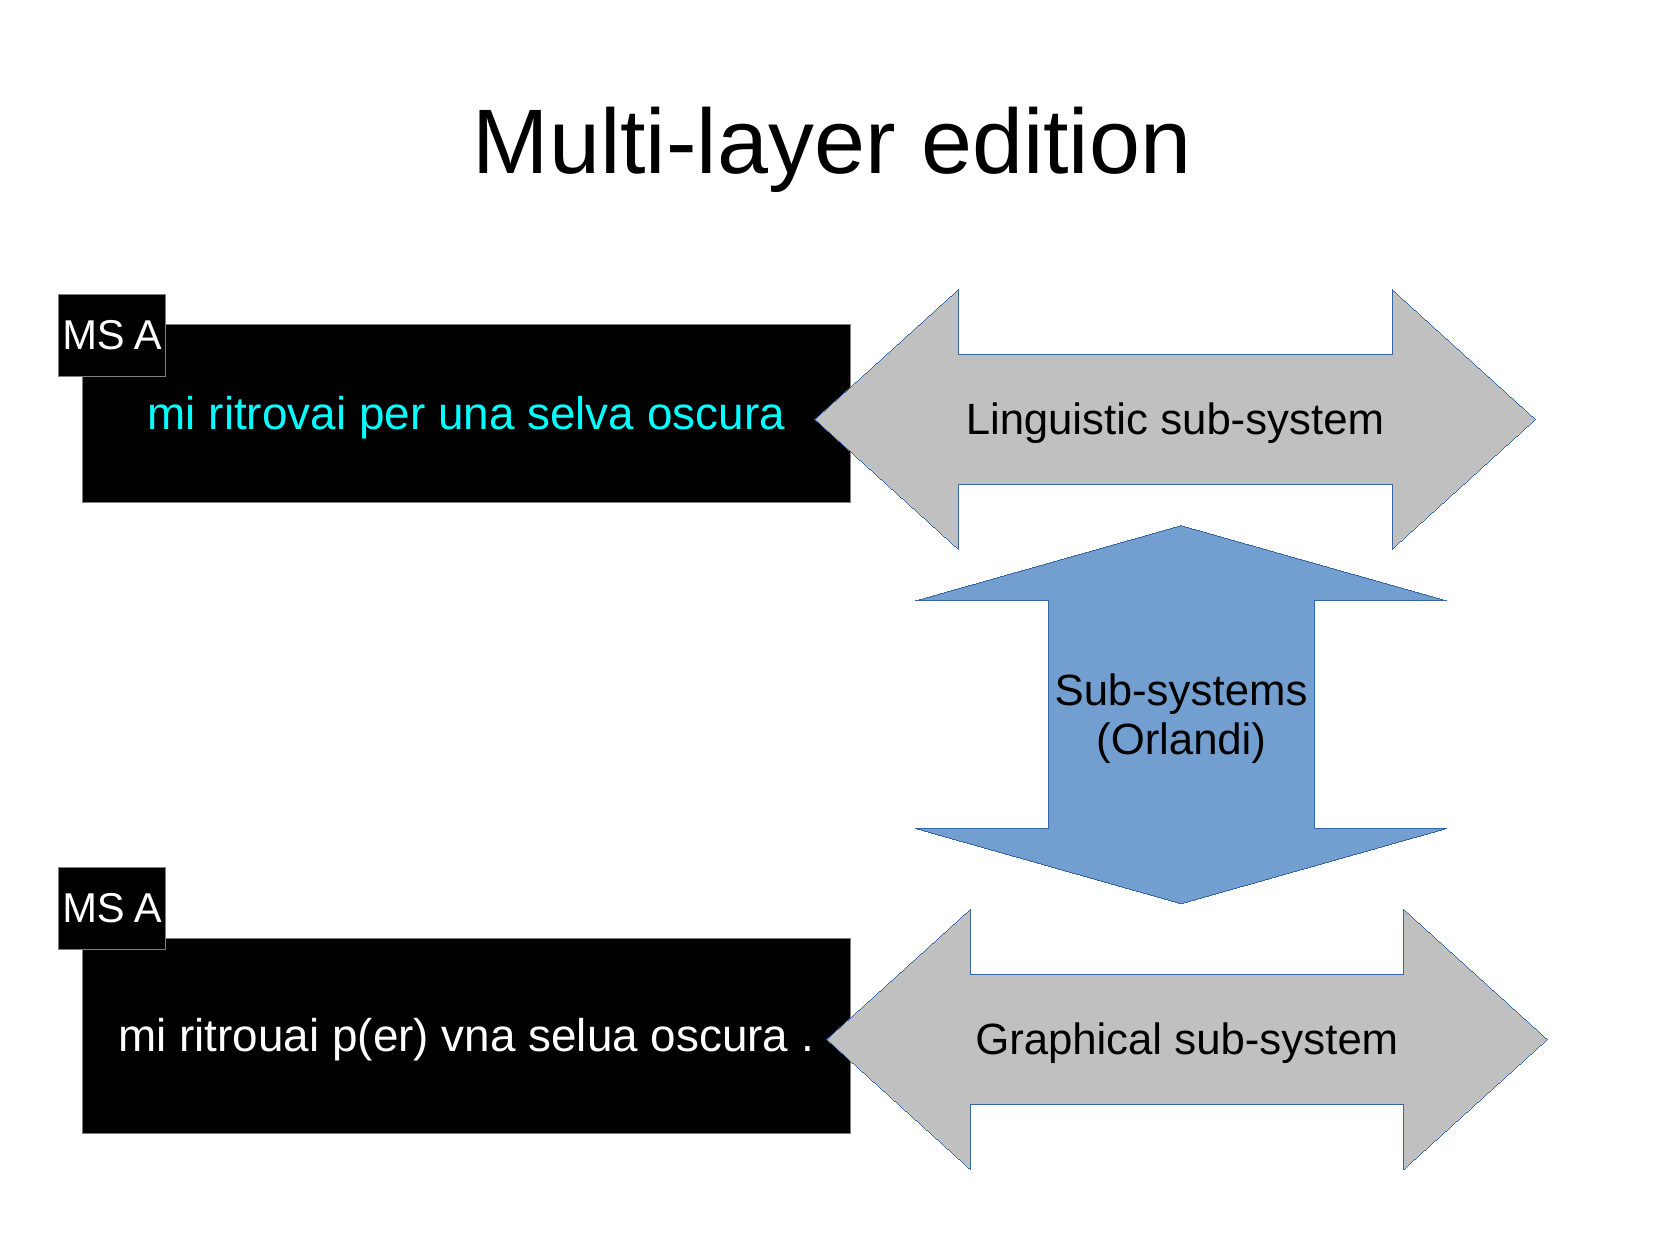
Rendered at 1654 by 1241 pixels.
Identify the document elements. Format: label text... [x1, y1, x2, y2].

title Multi-layer edition [129, 23, 1536, 260]
text_box Sub-systems (Orlandi) [915, 525, 1447, 904]
text_box mi ritrouai p(er) vna selua oscura . [82, 938, 851, 1134]
text_box MS A [58, 867, 166, 950]
text_box MS A [58, 294, 166, 377]
text_box mi ritrovai per una selva oscura [82, 324, 851, 503]
text_box Graphical sub-system [826, 909, 1548, 1170]
text_box Linguistic sub-system [814, 289, 1536, 550]
